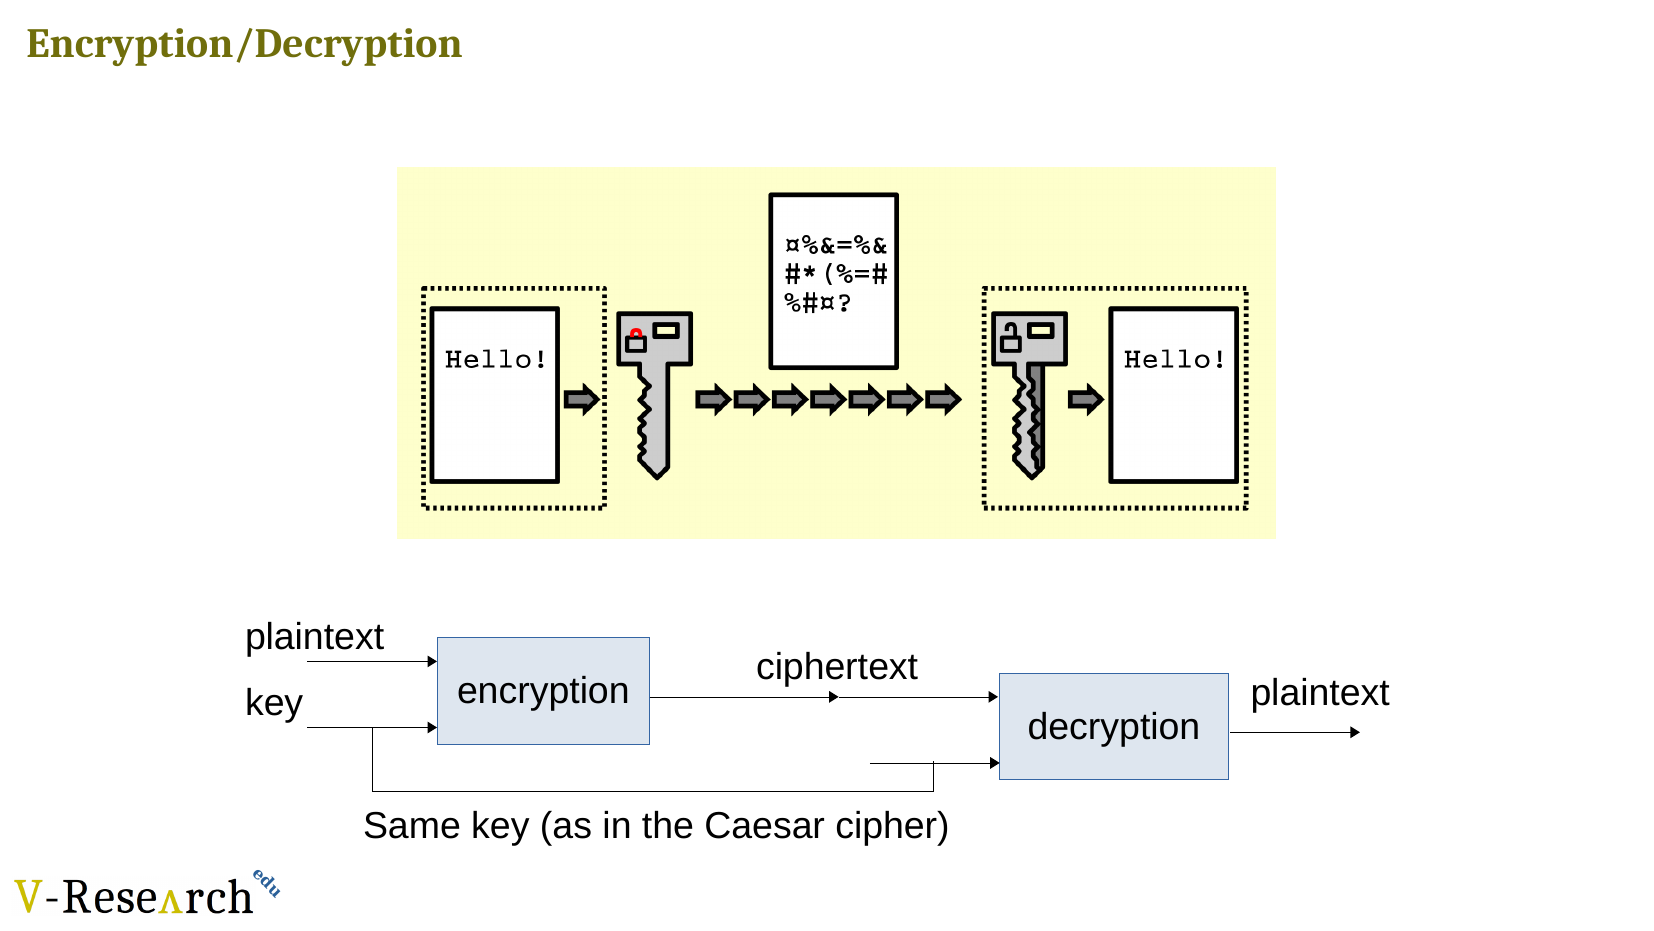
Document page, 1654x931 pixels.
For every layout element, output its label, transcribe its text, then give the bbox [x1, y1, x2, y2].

text_box plaintext [230, 608, 400, 666]
text_box ciphertext [741, 637, 934, 695]
text_box plaintext [1235, 663, 1405, 721]
text_box encryption [437, 637, 650, 745]
text_box edu [222, 847, 333, 931]
text_box Same key (as in the Caesar cipher) [348, 797, 993, 897]
text_box decryption [999, 673, 1229, 780]
picture [397, 167, 1276, 539]
picture [11, 876, 255, 916]
text_box key [230, 674, 319, 732]
text_box Encryption/Decryption [11, 12, 1193, 77]
